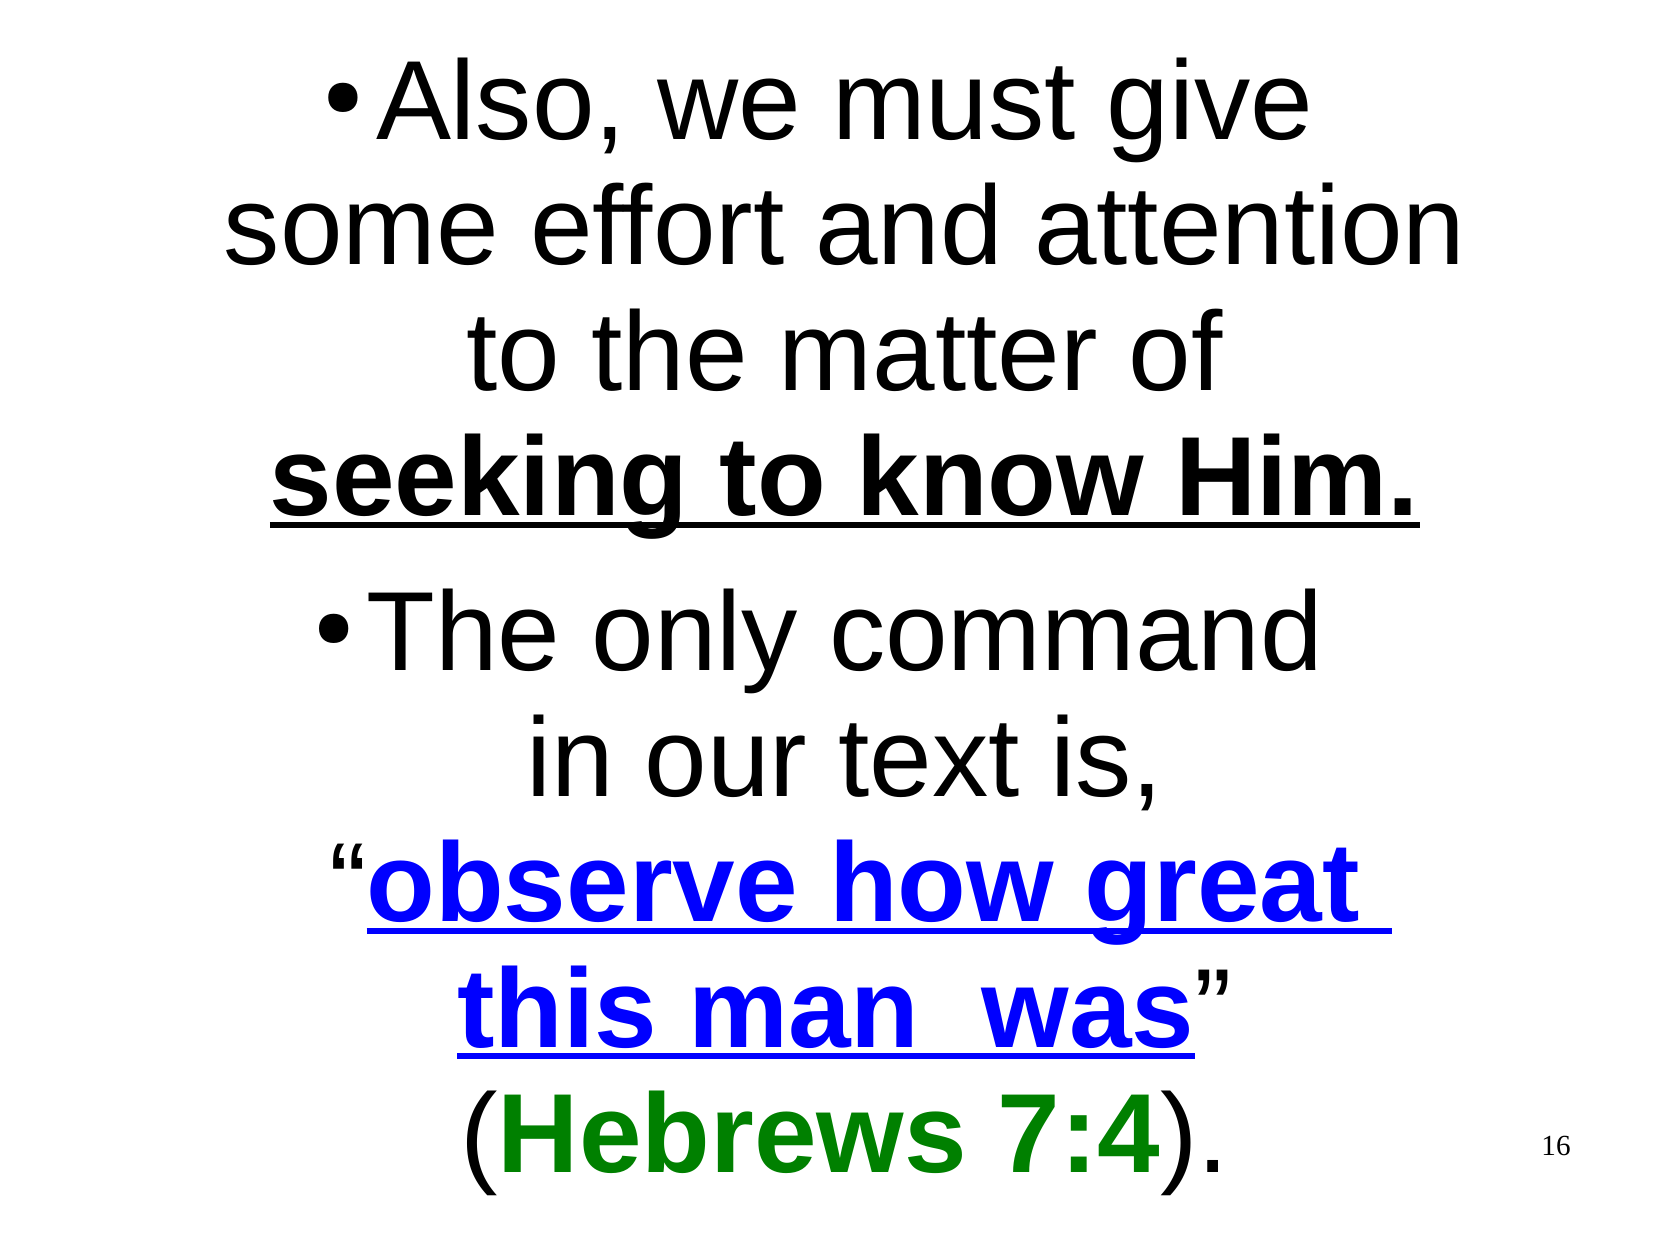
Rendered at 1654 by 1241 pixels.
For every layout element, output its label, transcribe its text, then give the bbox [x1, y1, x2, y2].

list Also, we must give some effort and attention to the matter of seeking to know Him. The only command in our text is, “observe how great this man was” (Hebrews 7:4). [37, 37, 1613, 1238]
